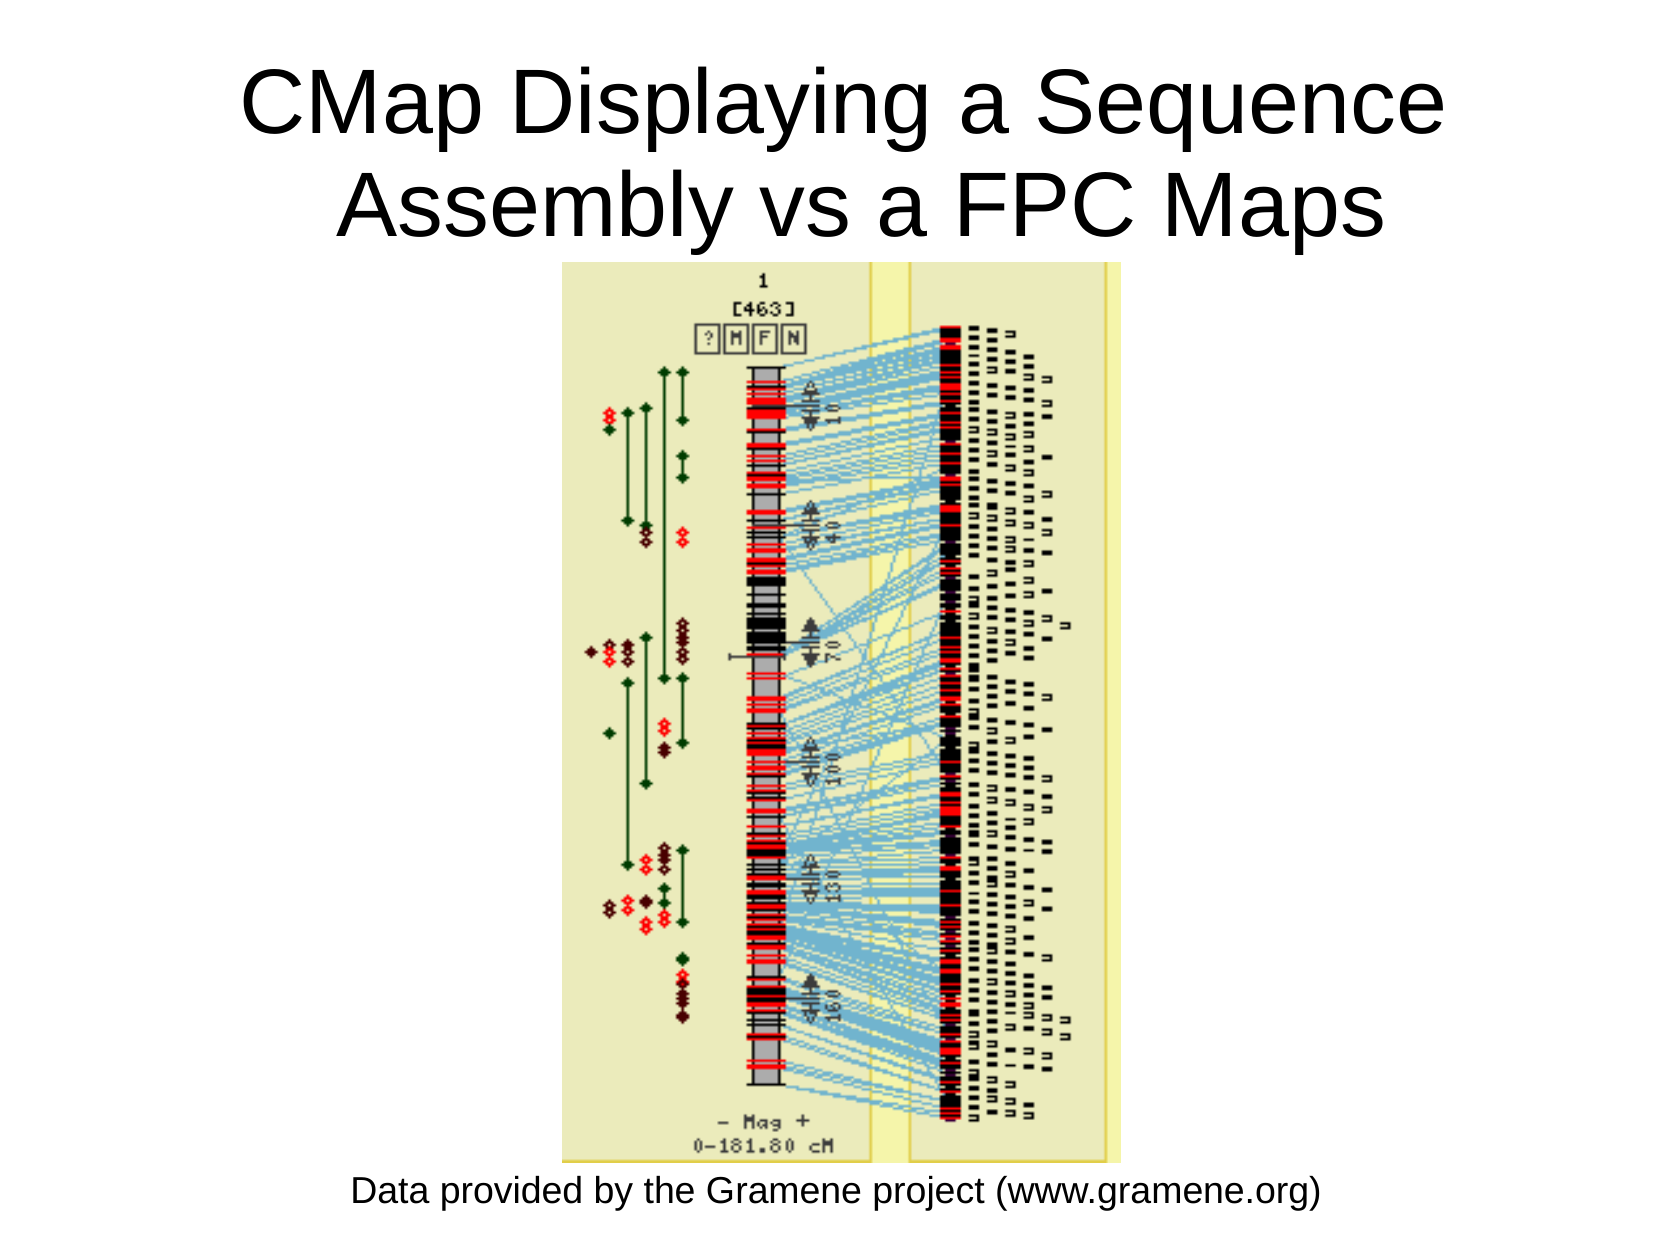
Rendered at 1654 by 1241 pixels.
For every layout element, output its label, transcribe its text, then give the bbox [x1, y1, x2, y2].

title CMap Displaying a Sequence Assembly vs a FPC Maps [82, 50, 1571, 256]
picture [562, 262, 1121, 1163]
text_box Data provided by the Gramene project (www.gramene.org) [335, 1162, 1337, 1220]
